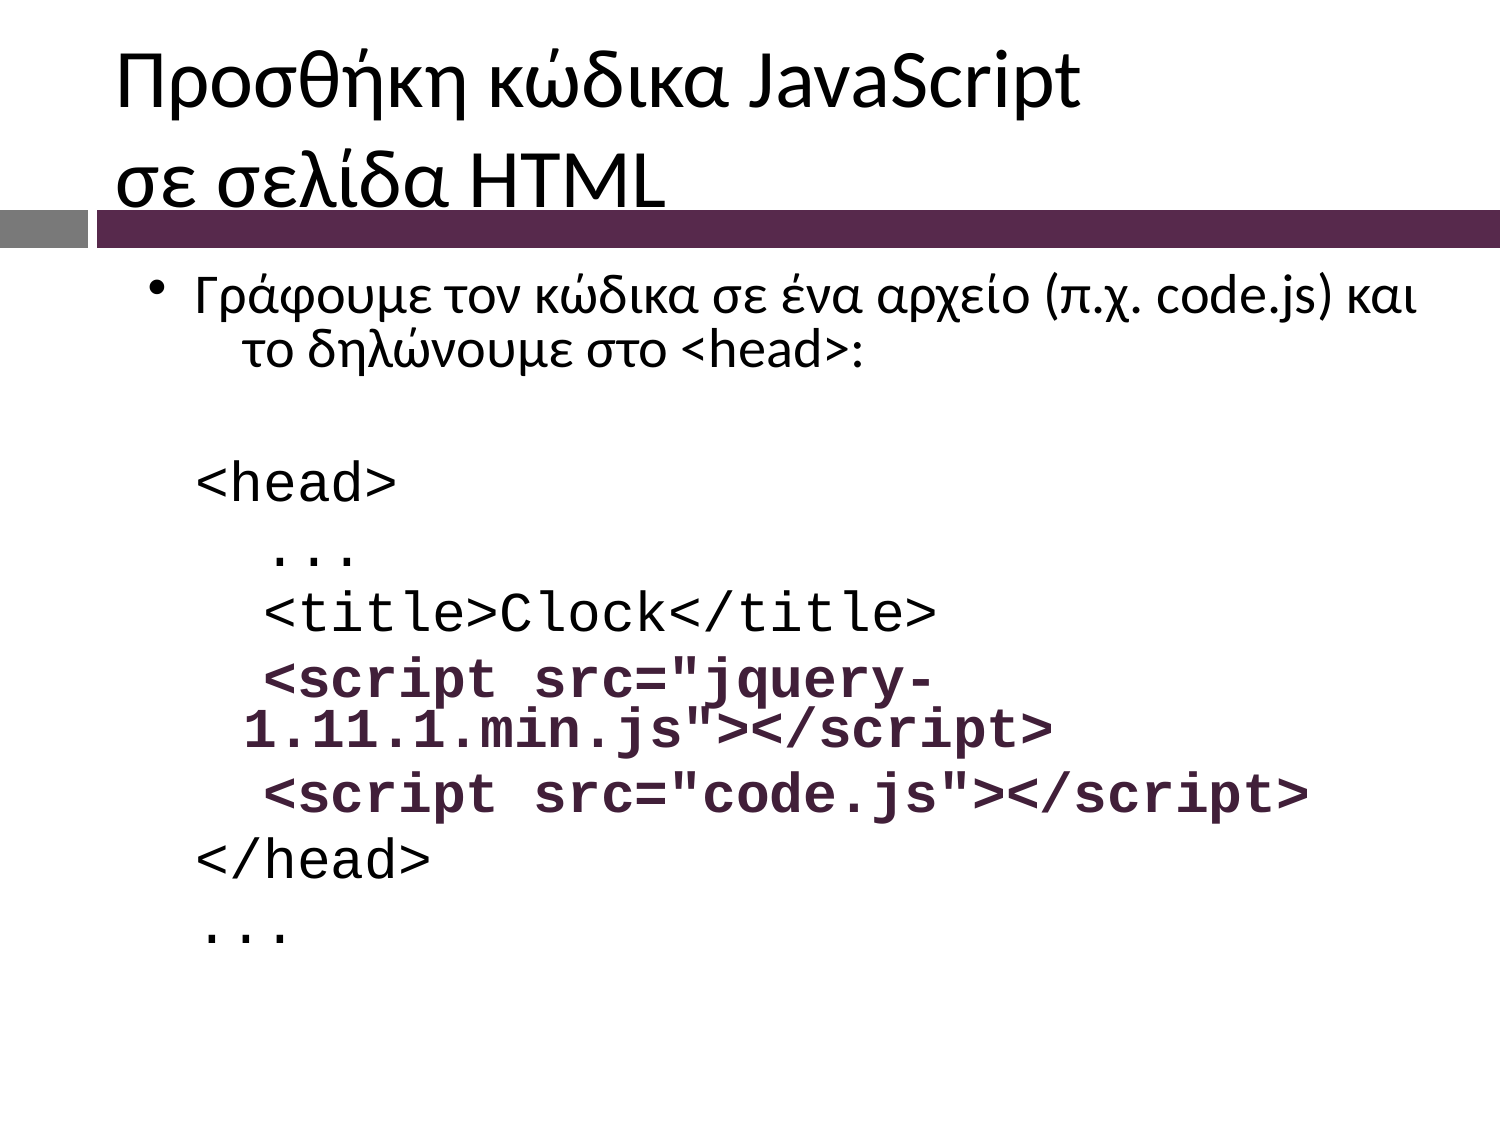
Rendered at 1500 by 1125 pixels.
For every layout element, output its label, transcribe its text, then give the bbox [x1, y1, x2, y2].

title Προσθήκη κώδικα JavaScript σε σελίδα HTML [100, 19, 1438, 182]
list Γράφουμε τον κώδικα σε ένα αρχείο (π.χ. code.js) και το δηλώνουμε στο <head>: <head> ... <title>Clock</title> <script src="jquery-1.11.1.min.js"></script> <script src="code.js"></script> </head> ... [100, 262, 1438, 1000]
